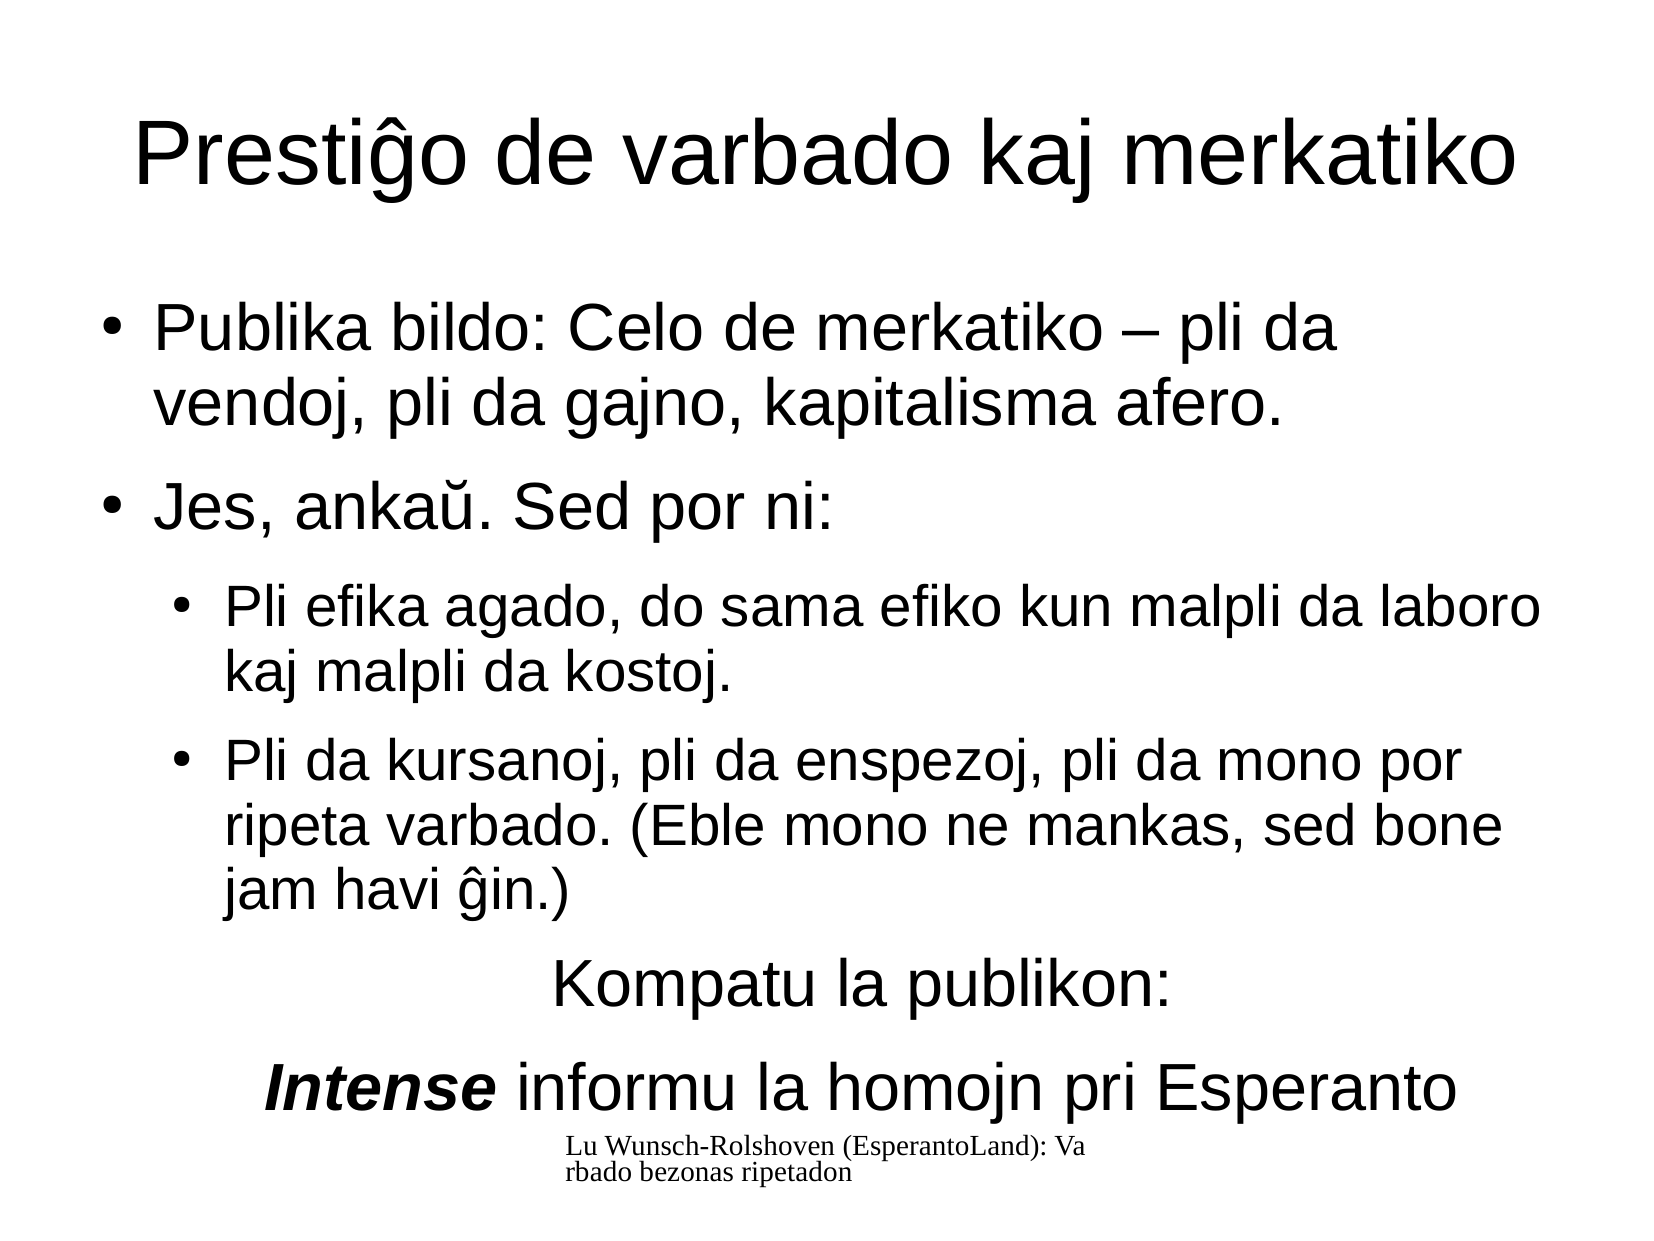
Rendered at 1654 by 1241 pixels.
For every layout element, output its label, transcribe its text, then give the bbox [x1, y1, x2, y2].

list Publika bildo: Celo de merkatiko – pli da vendoj, pli da gajno, kapitalisma afero. Jes, ankaŭ. Sed por ni: Pli efika agado, do sama efiko kun malpli da laboro kaj malpli da kostoj. Pli da kursanoj, pli da enspezoj, pli da mono por ripeta varbado. (Eble mono ne mankas, sed bone jam havi ĝin.) Kompatu la publikon: Intense informu la homojn pri Esperanto [82, 290, 1571, 1124]
title Prestiĝo de varbado kaj merkatiko [82, 49, 1571, 257]
